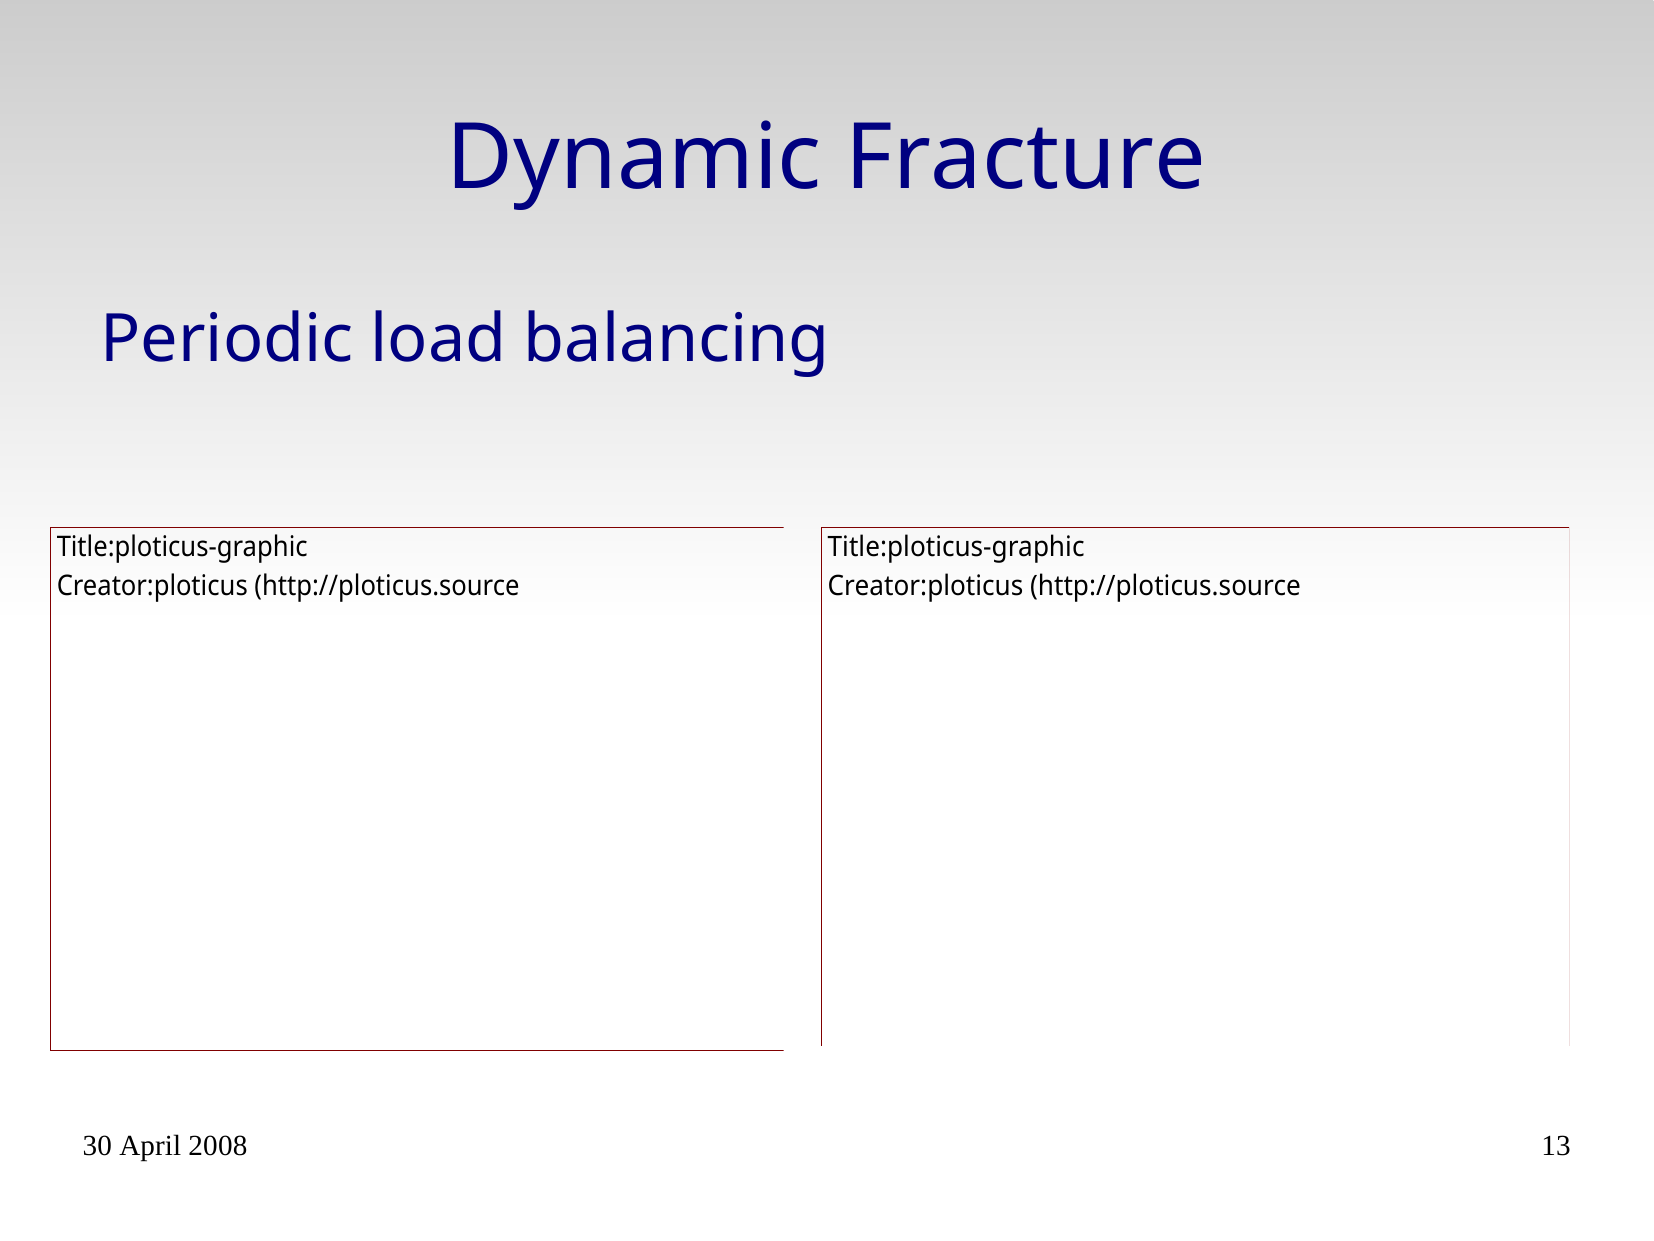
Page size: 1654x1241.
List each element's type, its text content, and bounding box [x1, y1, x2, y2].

picture [819, 525, 1570, 1046]
title Dynamic Fracture [82, 49, 1571, 257]
list Periodic load balancing [82, 290, 1571, 1094]
picture [48, 525, 784, 1051]
